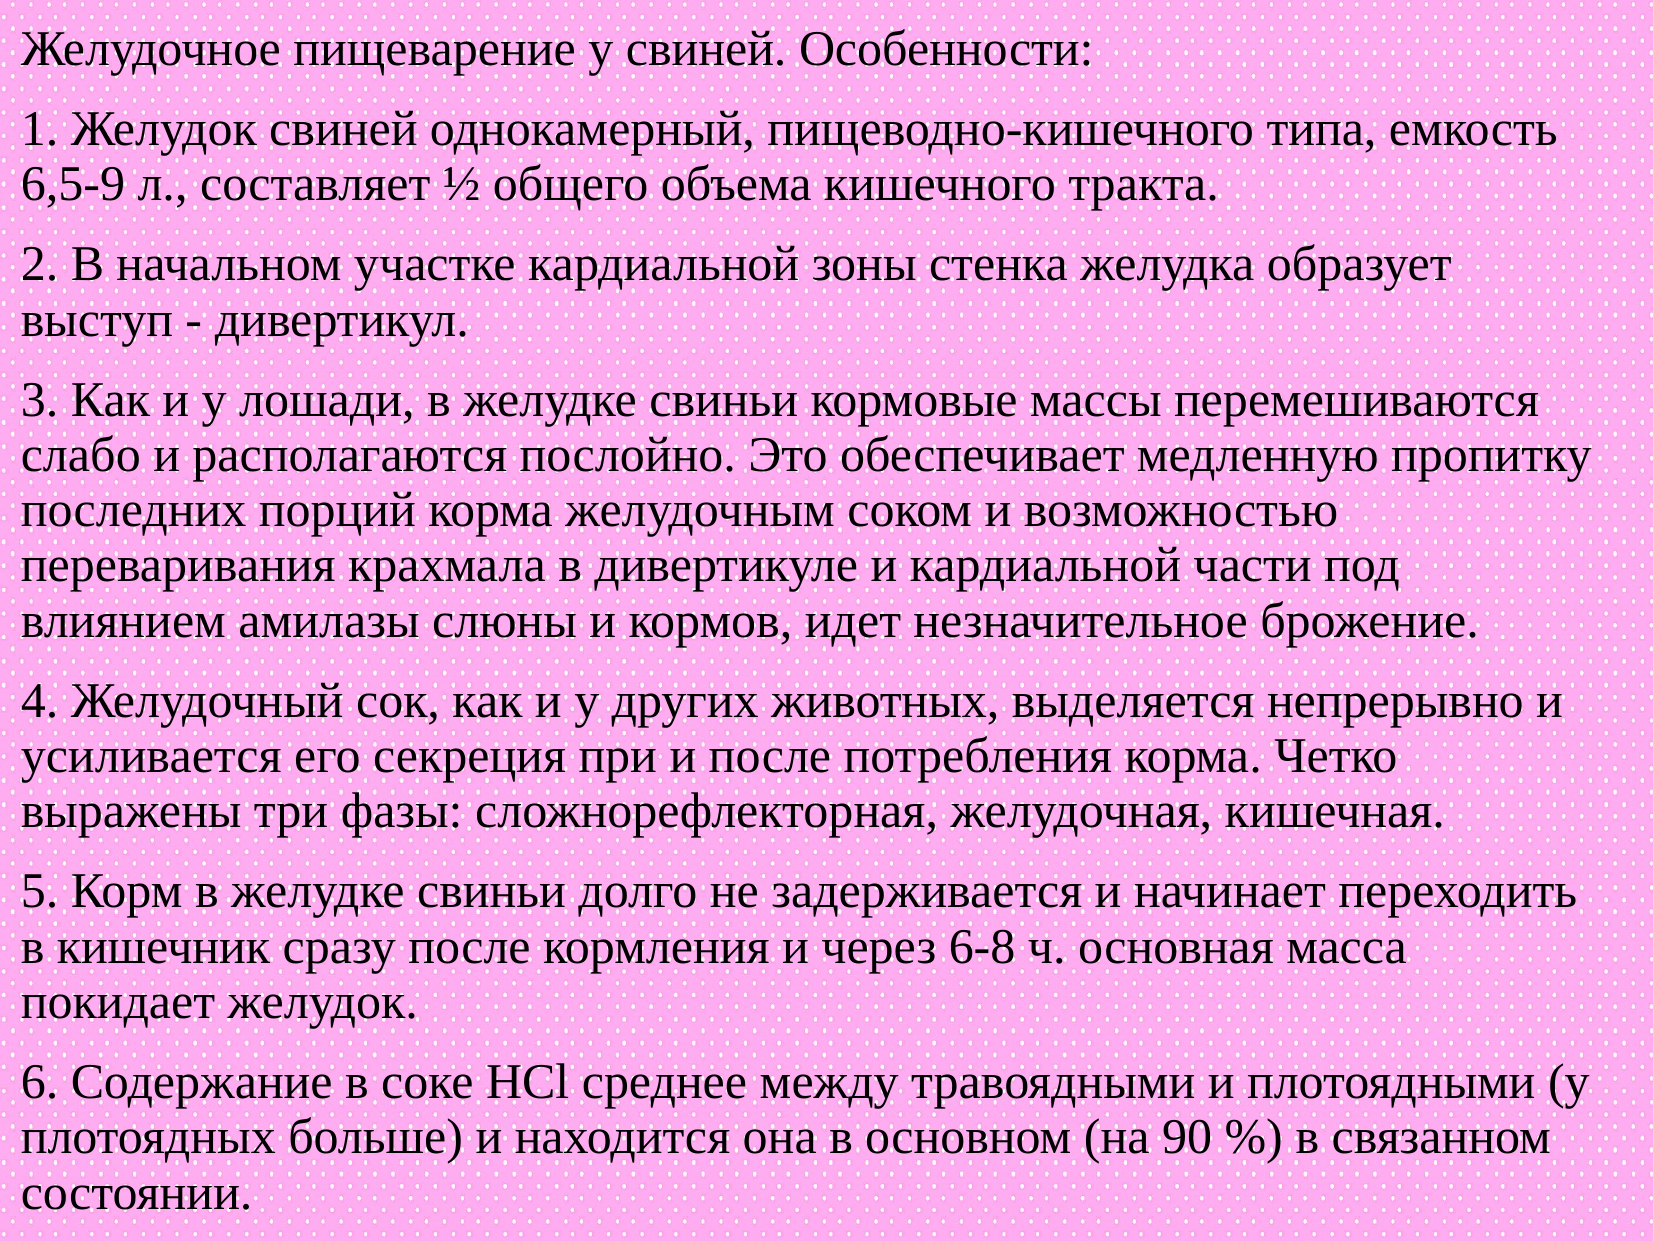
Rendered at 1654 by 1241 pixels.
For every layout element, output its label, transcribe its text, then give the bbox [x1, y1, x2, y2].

picture [0, 0, 1654, 1241]
text_box Желудочное пищеварение у свиней. Особенности: 1. Желудок свиней однокамерный, пищеводно-кишечного типа, емкость 6,5-9 л., составляет ½ общего объема кишечного тракта. 2. В начальном участке кардиальной зоны стенка желудка образует выступ - дивертикул. 3. Как и у лошади, в желудке свиньи кормовые массы перемешиваются слабо и располагаются послойно. Это обеспечивает медленную пропитку последних порций корма желудочным соком и возможностью переваривания крахмала в дивертикуле и кардиальной части под влиянием амилазы слюны и кормов, идет незначительное брожение. 4. Желудочный сок, как и у других животных, выделяется непрерывно и усиливается его секреция при и после потребления корма. Четко выражены три фазы: сложнорефлекторная, желудочная, кишечная. 5. Корм в желудке свиньи долго не задерживается и начинает переходить в кишечник сразу после кормления и через 6-8 ч. основная масса покидает желудок. 6. Содержание в соке HCl среднее между травоядными и плотоядными (у плотоядных больше) и находится она в основном (на 90 %) в связанном состоянии. [6, 13, 1625, 1241]
